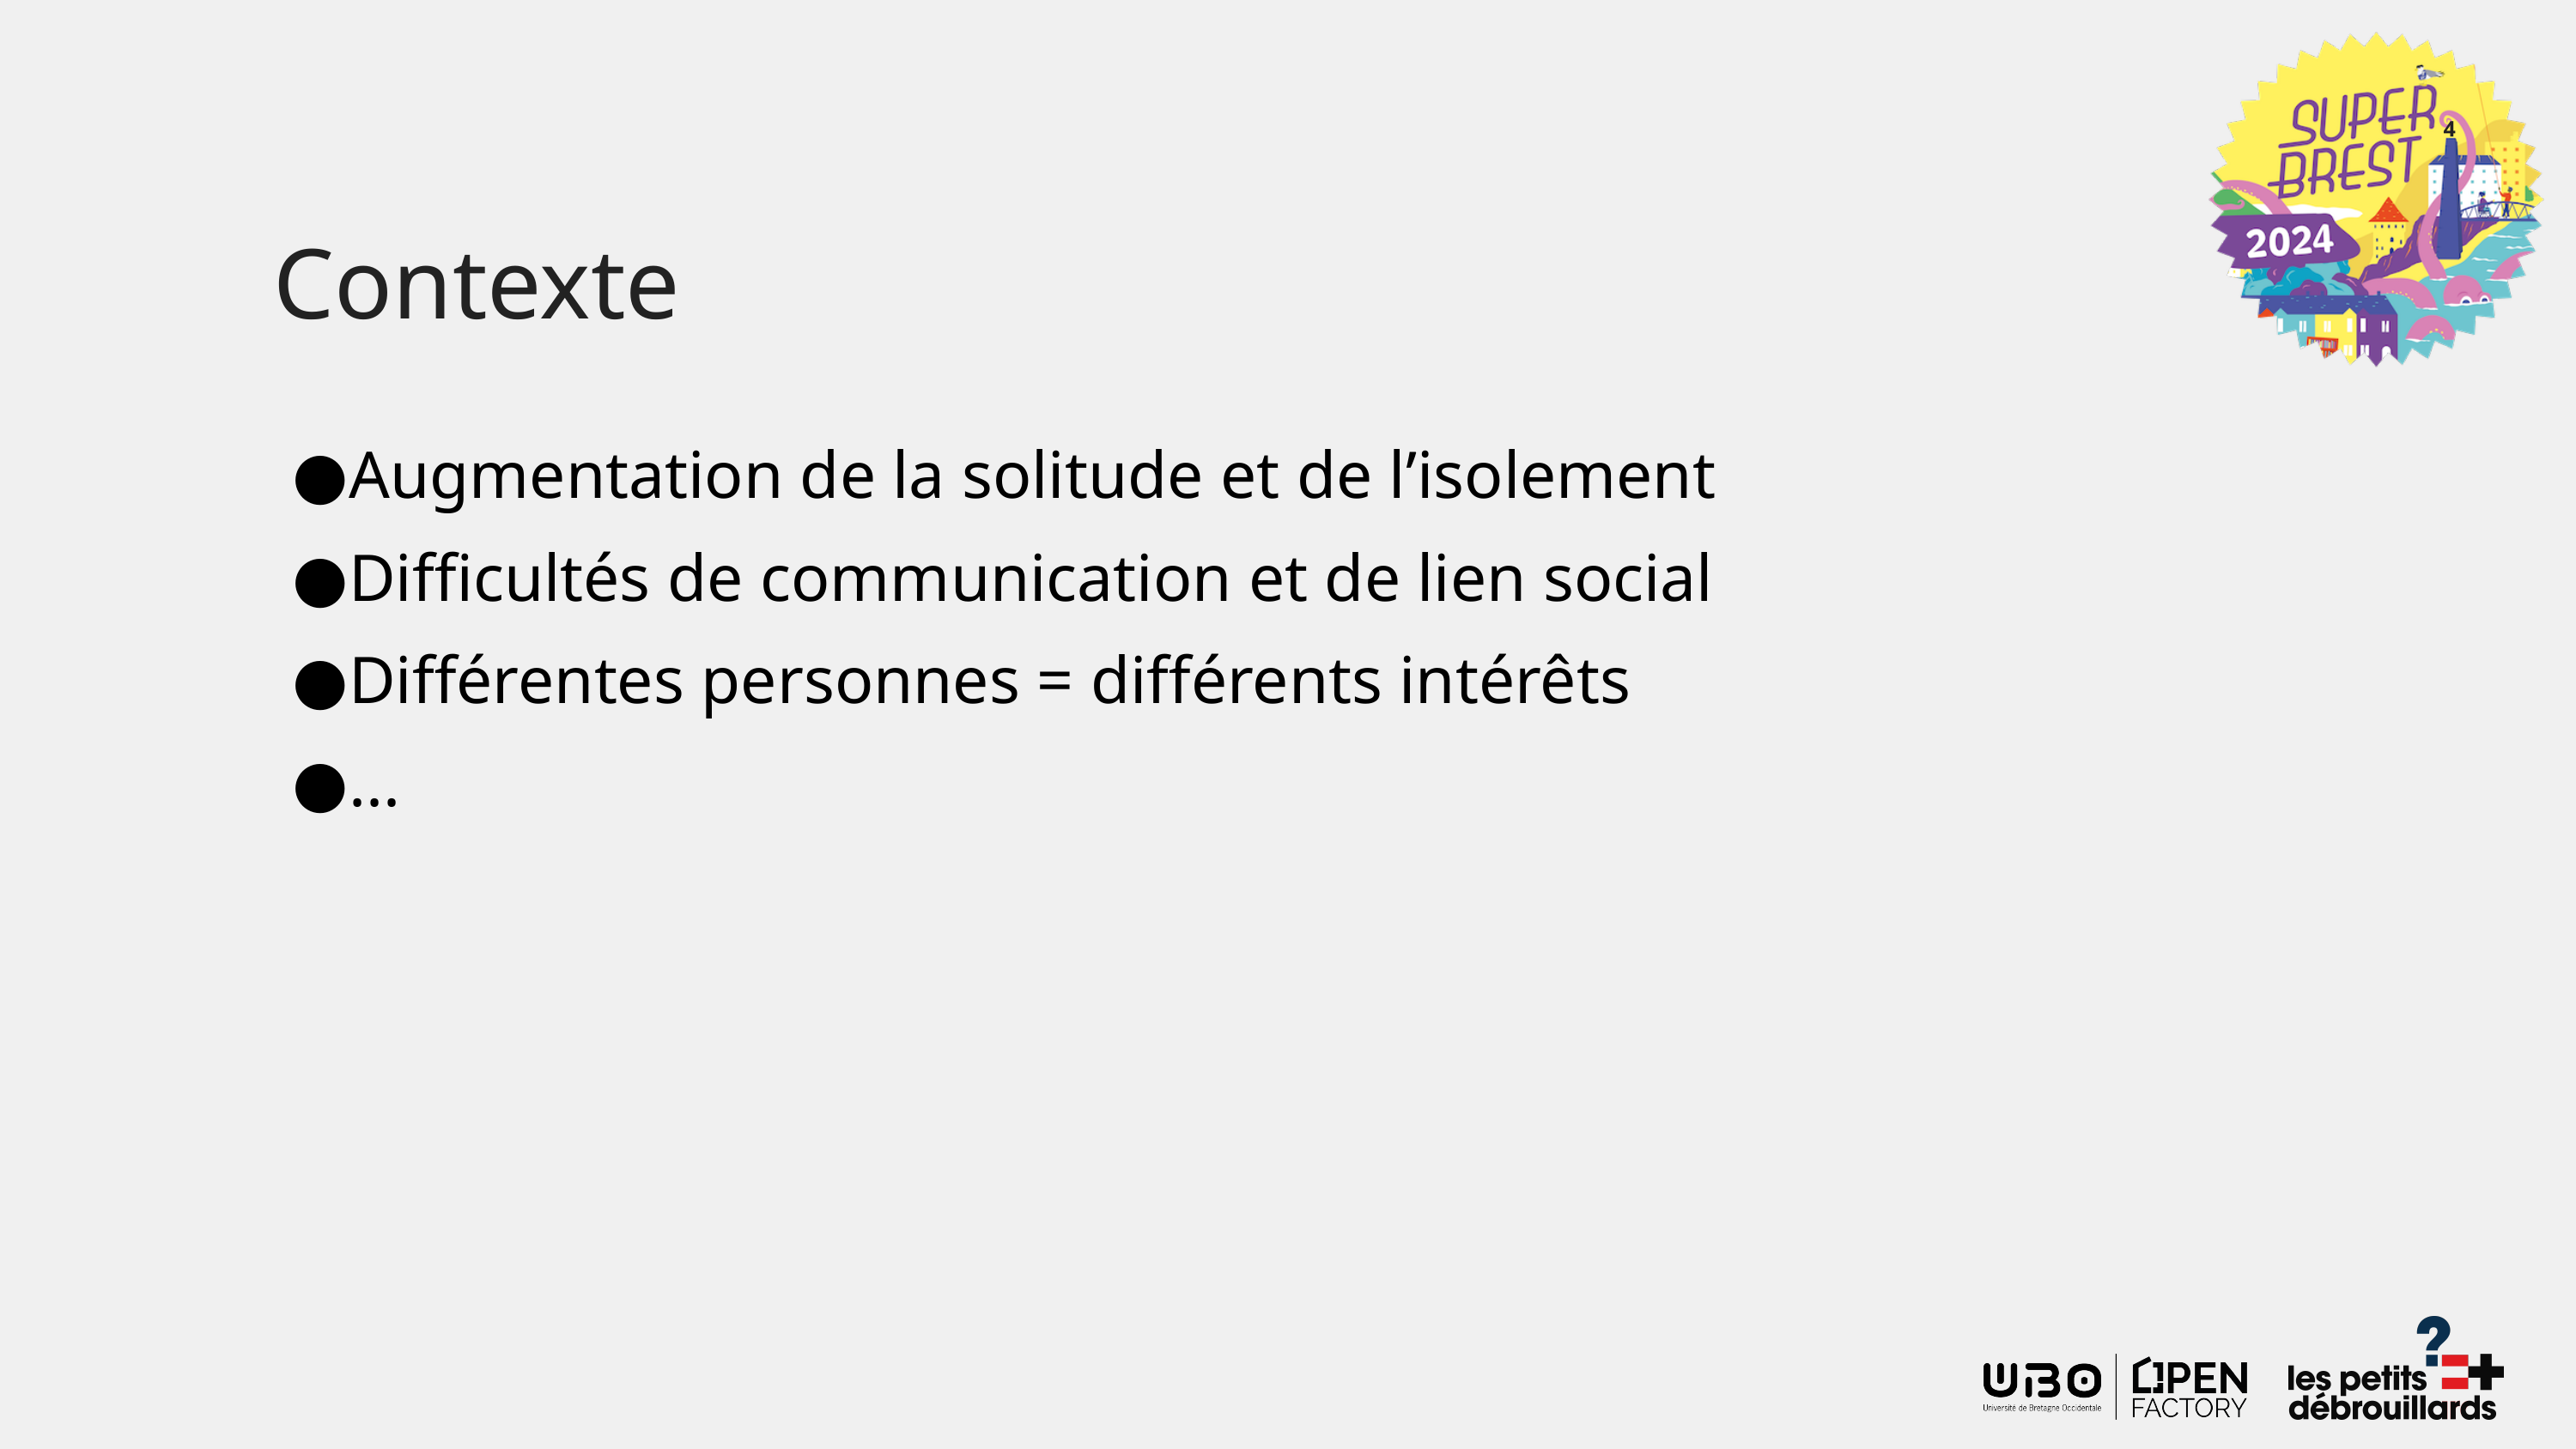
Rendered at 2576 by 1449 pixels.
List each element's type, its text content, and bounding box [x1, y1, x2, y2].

picture [2176, 0, 2576, 400]
picture [1984, 1354, 2247, 1420]
picture [2288, 1316, 2504, 1420]
title Contexte [273, 217, 1741, 434]
list Augmentation de la solitude et de l’isolement Difficultés de communication et de lien social Différentes personnes = différents intérêts ... [275, 433, 2188, 1122]
slide_number <numéro> [2307, 93, 2456, 145]
